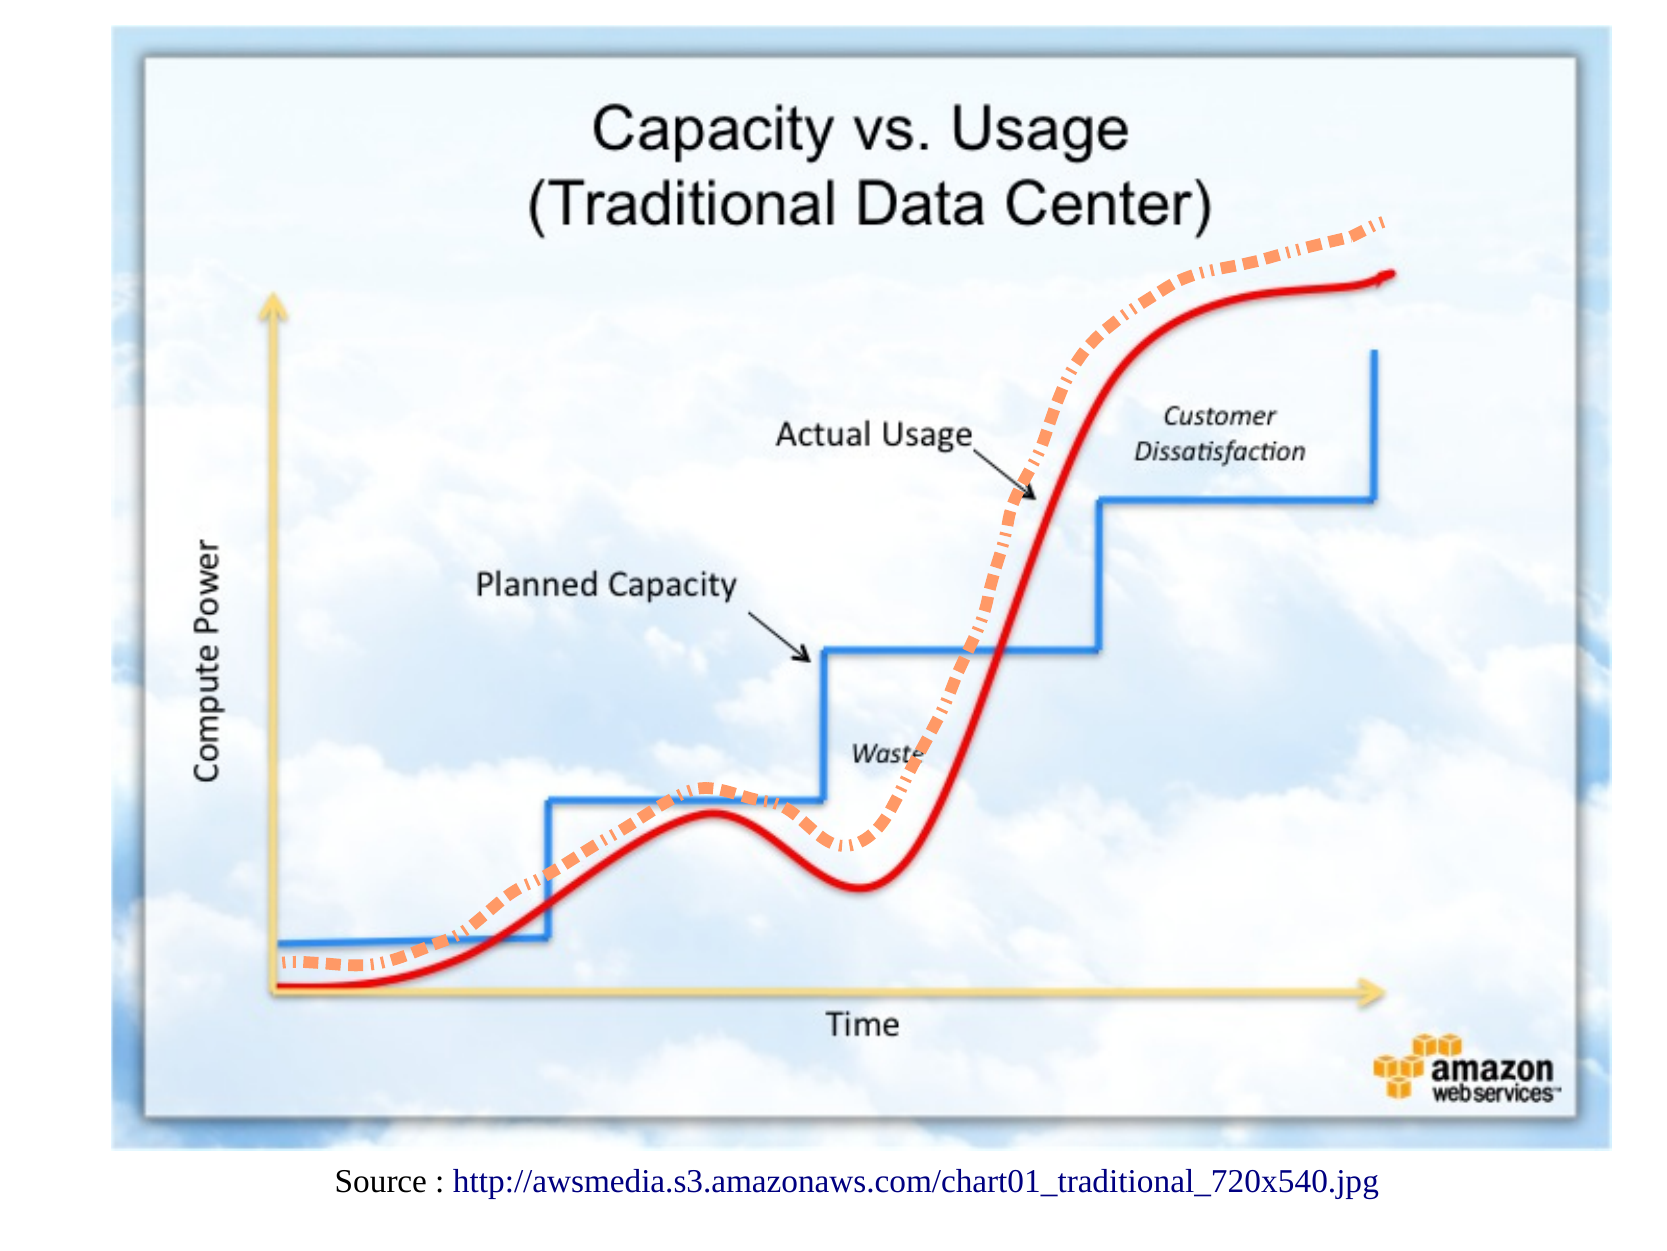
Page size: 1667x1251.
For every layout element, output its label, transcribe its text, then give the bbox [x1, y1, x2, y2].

text_box Source : http://awsmedia.s3.amazonaws.com/chart01_traditional_720x540.jpg [319, 1151, 1404, 1207]
picture [111, 25, 1612, 1151]
